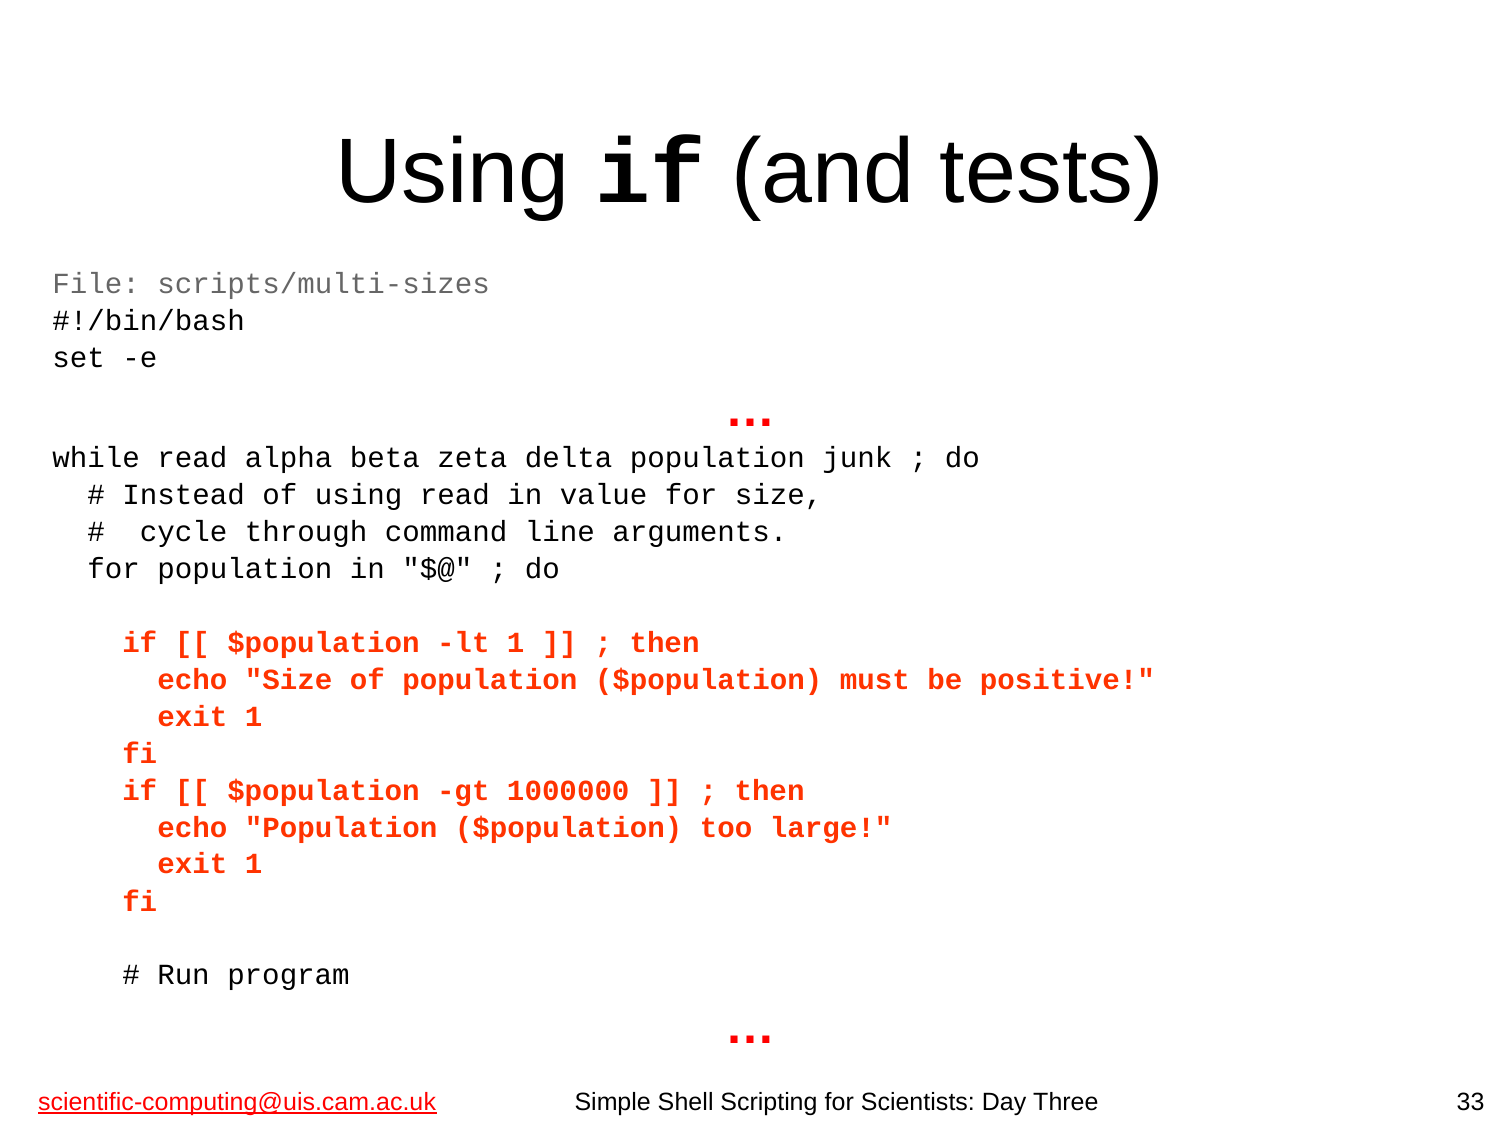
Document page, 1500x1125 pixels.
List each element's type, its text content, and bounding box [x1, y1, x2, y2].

title Using if (and tests) [112, 112, 1388, 238]
list File: scripts/multi-sizes #!/bin/bash set -e … while read alpha beta zeta delta population junk ; do # Instead of using read in value for size, # cycle through command line arguments. for population in "$@" ; do if [[ $population -lt 1 ]] ; then echo "Size of population ($population) must be positive!" exit 1 fi if [[ $population -gt 1000000 ]] ; then echo "Population ($population) too large!" exit 1 fi # Run program … [37, 262, 1463, 1065]
